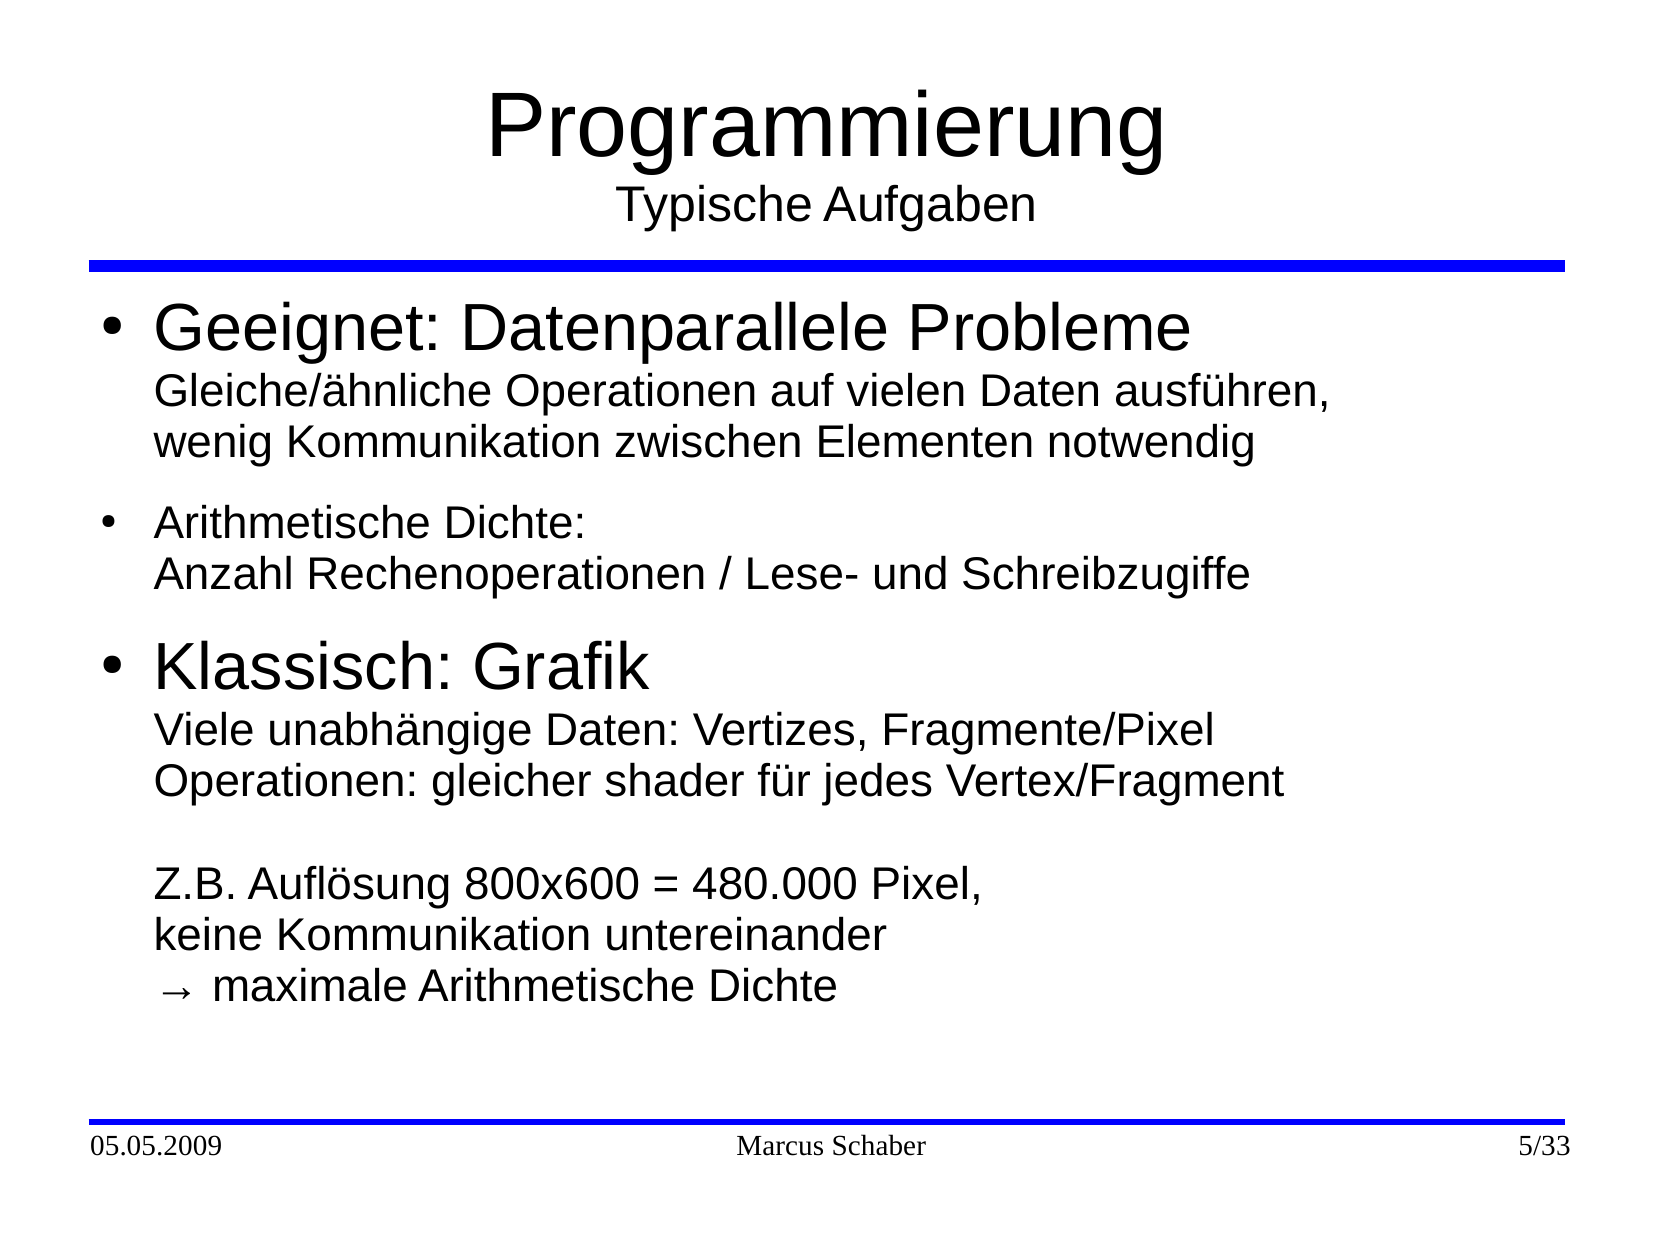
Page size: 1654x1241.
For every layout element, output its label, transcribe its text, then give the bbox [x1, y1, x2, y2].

title Programmierung Typische Aufgaben [82, 56, 1571, 250]
list Geeignet: Datenparallele Probleme Gleiche/ähnliche Operationen auf vielen Daten ausführen, wenig Kommunikation zwischen Elementen notwendig Arithmetische Dichte: Anzahl Rechenoperationen / Lese- und Schreibzugiffe Klassisch: Grafik Viele unabhängige Daten: Vertizes, Fragmente/Pixel Operationen: gleicher shader für jedes Vertex/Fragment Z.B. Auflösung 800x600 = 480.000 Pixel, keine Kommunikation untereinander → maximale Arithmetische Dichte [82, 290, 1571, 1109]
